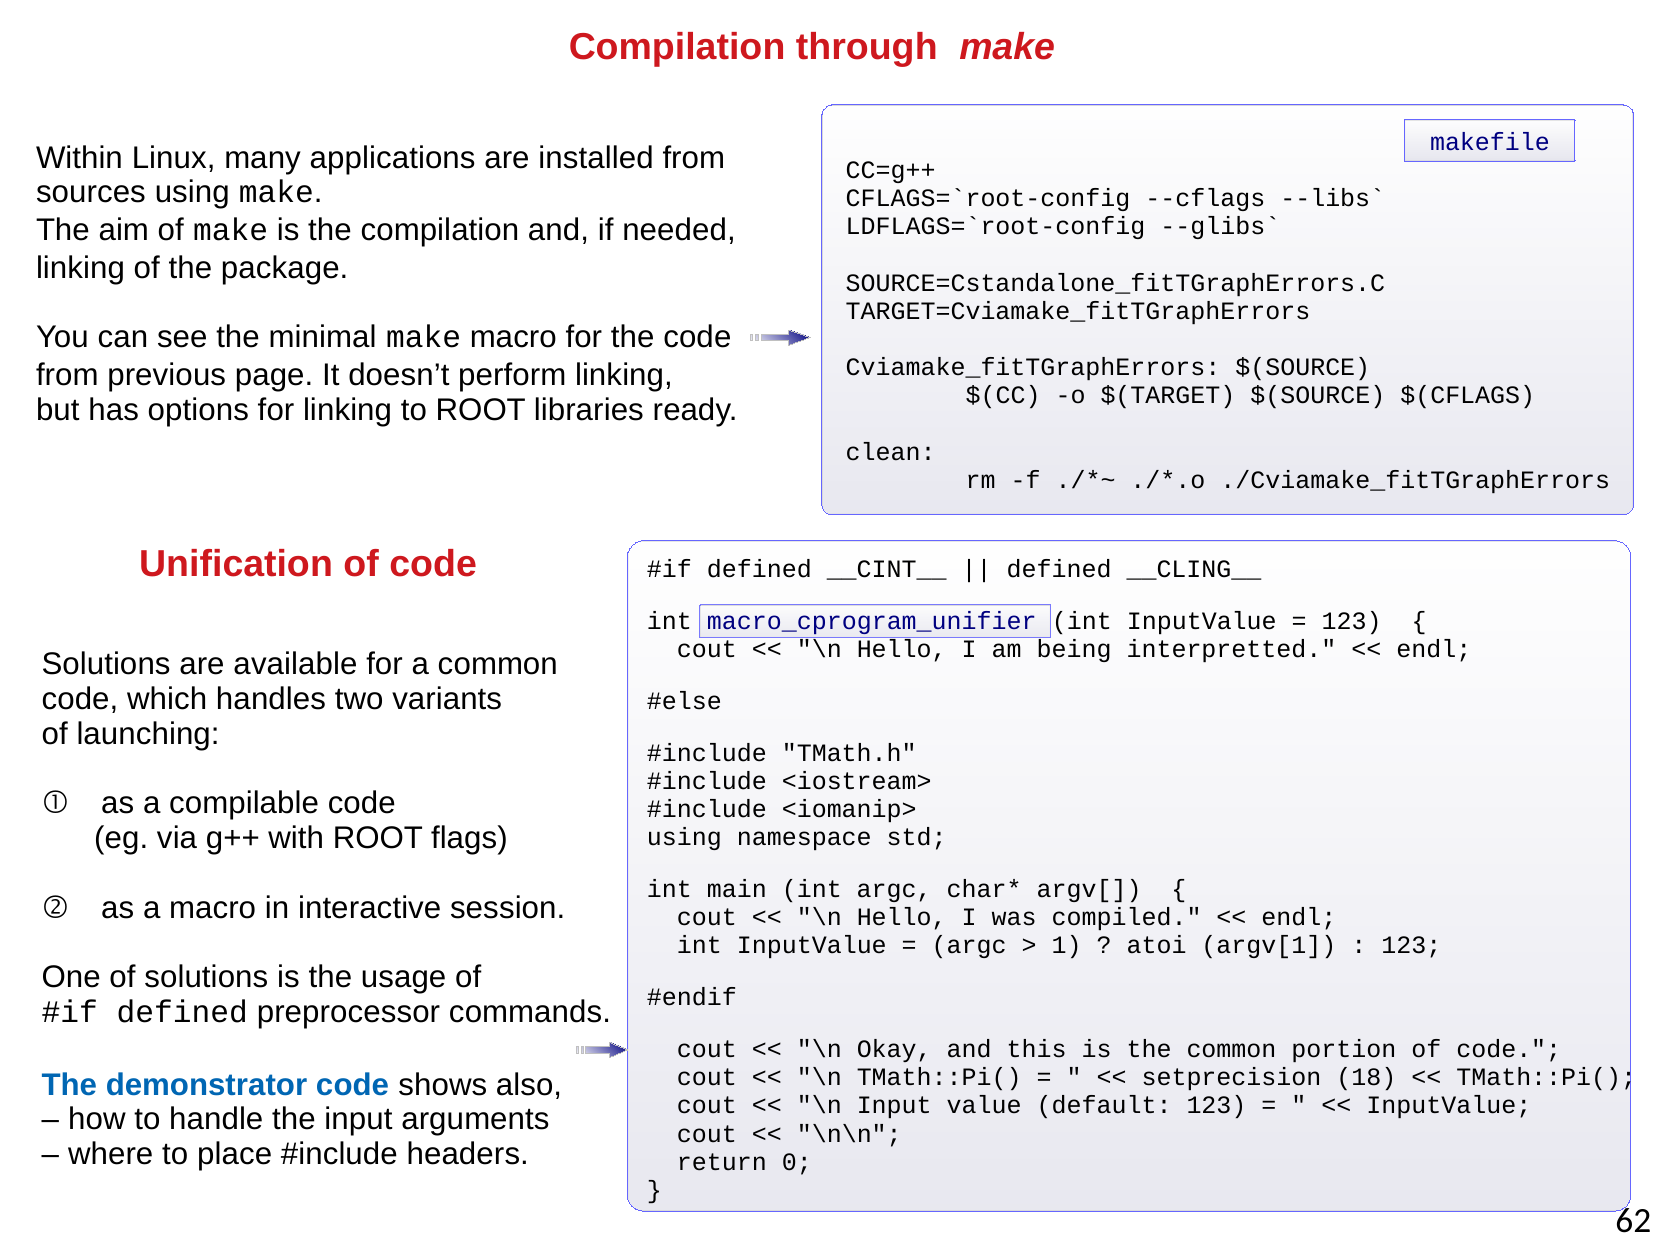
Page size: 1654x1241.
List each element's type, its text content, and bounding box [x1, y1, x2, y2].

text_box [856, 104, 1634, 162]
text_box Within Linux, many applications are installed from sources using make. The aim of make is the compilation and, if needed, linking of the package. You can see the minimal make macro for the code from previous page. It doesn’t perform linking, but has options for linking to ROOT libraries ready. [21, 90, 856, 436]
text_box [627, 1179, 632, 1207]
text_box Solutions are available for a common code, which handles two variants of launching: ➀ as a compilable code (eg. via g++ with ROOT flags) ➁ as a macro in interactive session. One of solutions is the usage of #if defined preprocessor commands. The demonstrator code shows also, – how to handle the input arguments – where to place #include headers. [26, 639, 632, 1179]
text_box [821, 436, 1631, 515]
text_box CC=g++ CFLAGS=`root-config --cflags --libs` LDFLAGS=`root-config --glibs` SOURCE=Cstandalone_fitTGraphErrors.C TARGET=Cviamake_fitTGraphErrors Cviamake_fitTGraphErrors: $(SOURCE) $(CC) -o $(TARGET) $(SOURCE) $(CFLAGS) clean: rm -f ./*~ ./*.o ./Cviamake_fitTGraphErrors [830, 150, 1645, 511]
text_box [585, 1042, 628, 1058]
text_box Compilation through make [423, 18, 1201, 76]
text_box makefile [1415, 122, 1595, 166]
text_box Unification of code [69, 535, 547, 593]
text_box [627, 540, 1629, 639]
text_box [761, 330, 811, 346]
text_box #if defined __CINT__ || defined __CLING__ int macro_cprogram_unifier (int InputValue = 123) { cout << "\n Hello, I am being interpretted." << endl; #else #include "TMath.h" #include <iostream> #include <iomanip> using namespace std; int main (int argc, char* argv[]) { cout << "\n Hello, I was compiled." << endl; int InputValue = (argc > 1) ? atoi (argv[1]) : 123; #endif cout << "\n Okay, and this is the common portion of code."; cout << "\n TMath::Pi() = " << setprecision (18) << TMath::Pi(); cout << "\n Input value (default: 123) = " << InputValue; cout << "\n\n"; return 0; } [632, 549, 1654, 1214]
